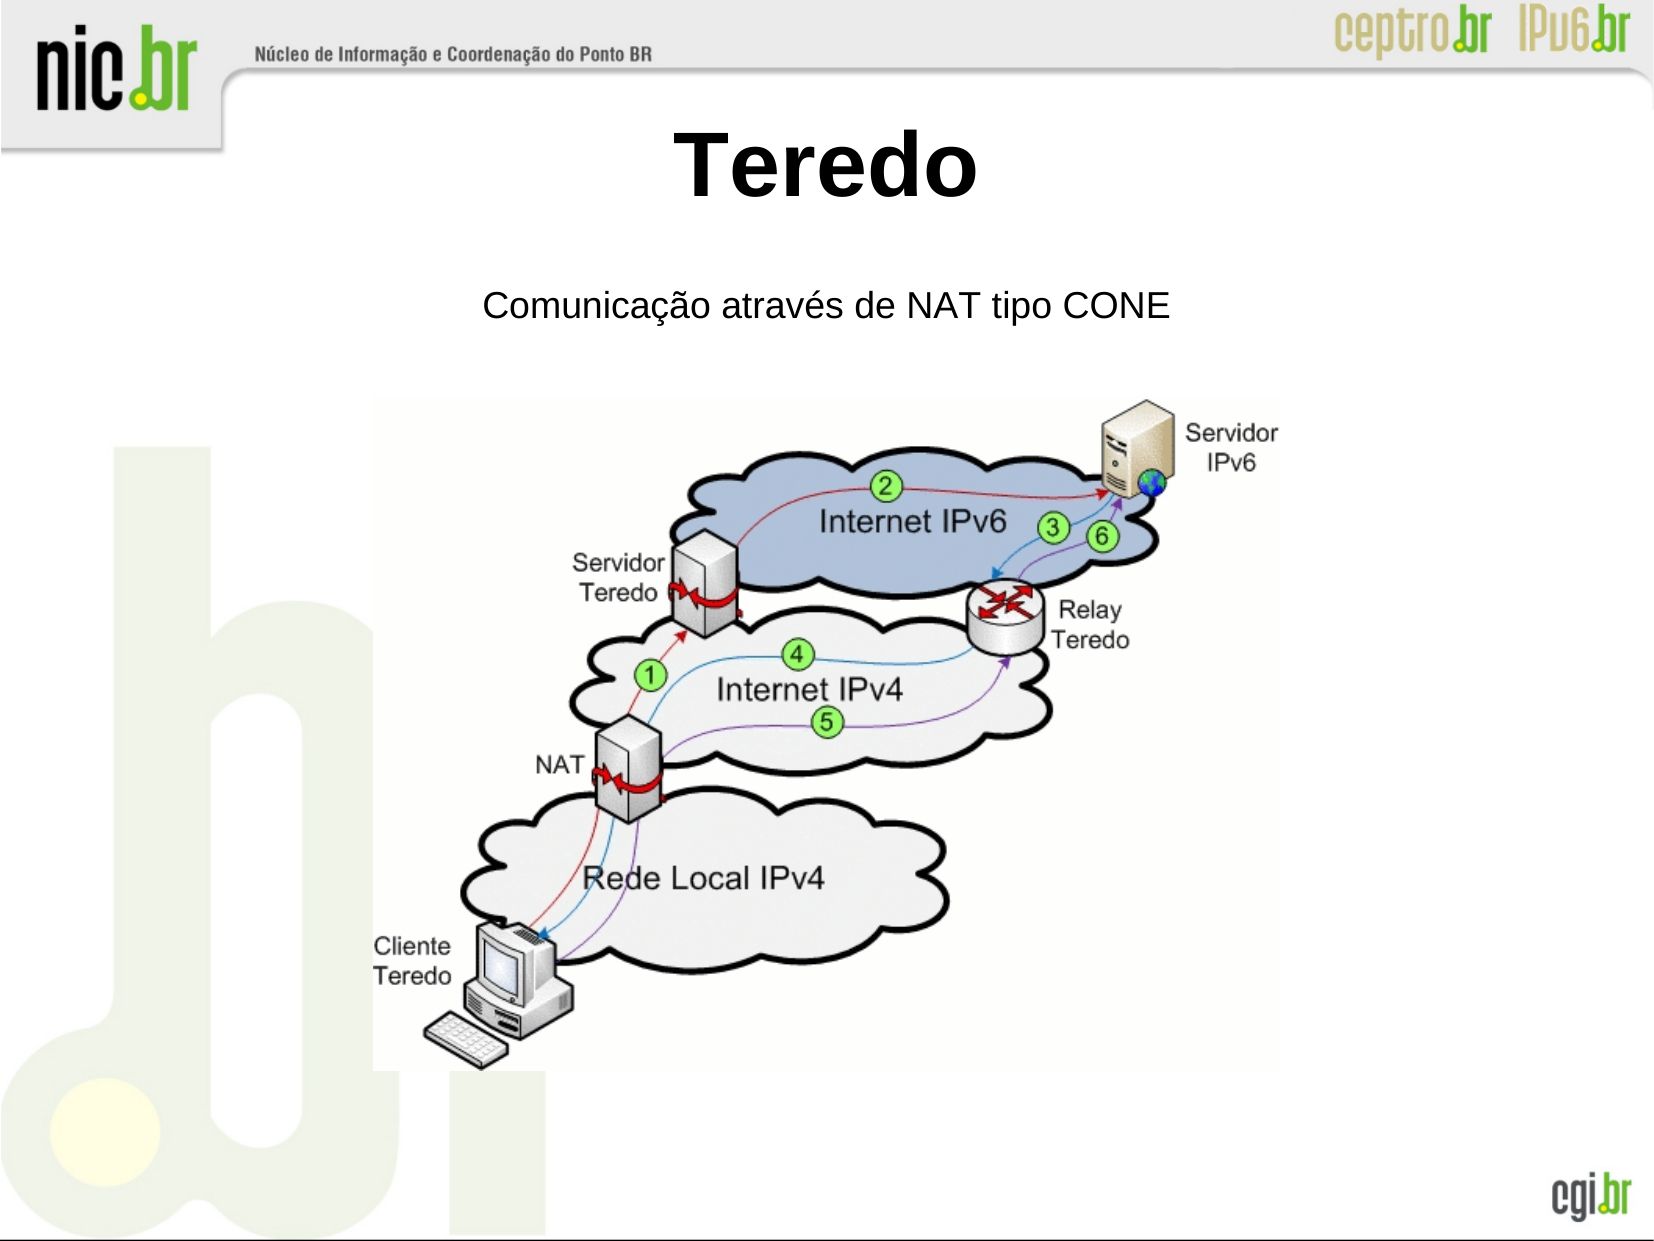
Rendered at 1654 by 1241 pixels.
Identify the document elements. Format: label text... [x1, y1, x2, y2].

picture [0, 0, 1654, 1241]
text_box Comunicação através de NAT tipo CONE [191, 277, 1462, 335]
text_box Teredo [73, 97, 1580, 215]
